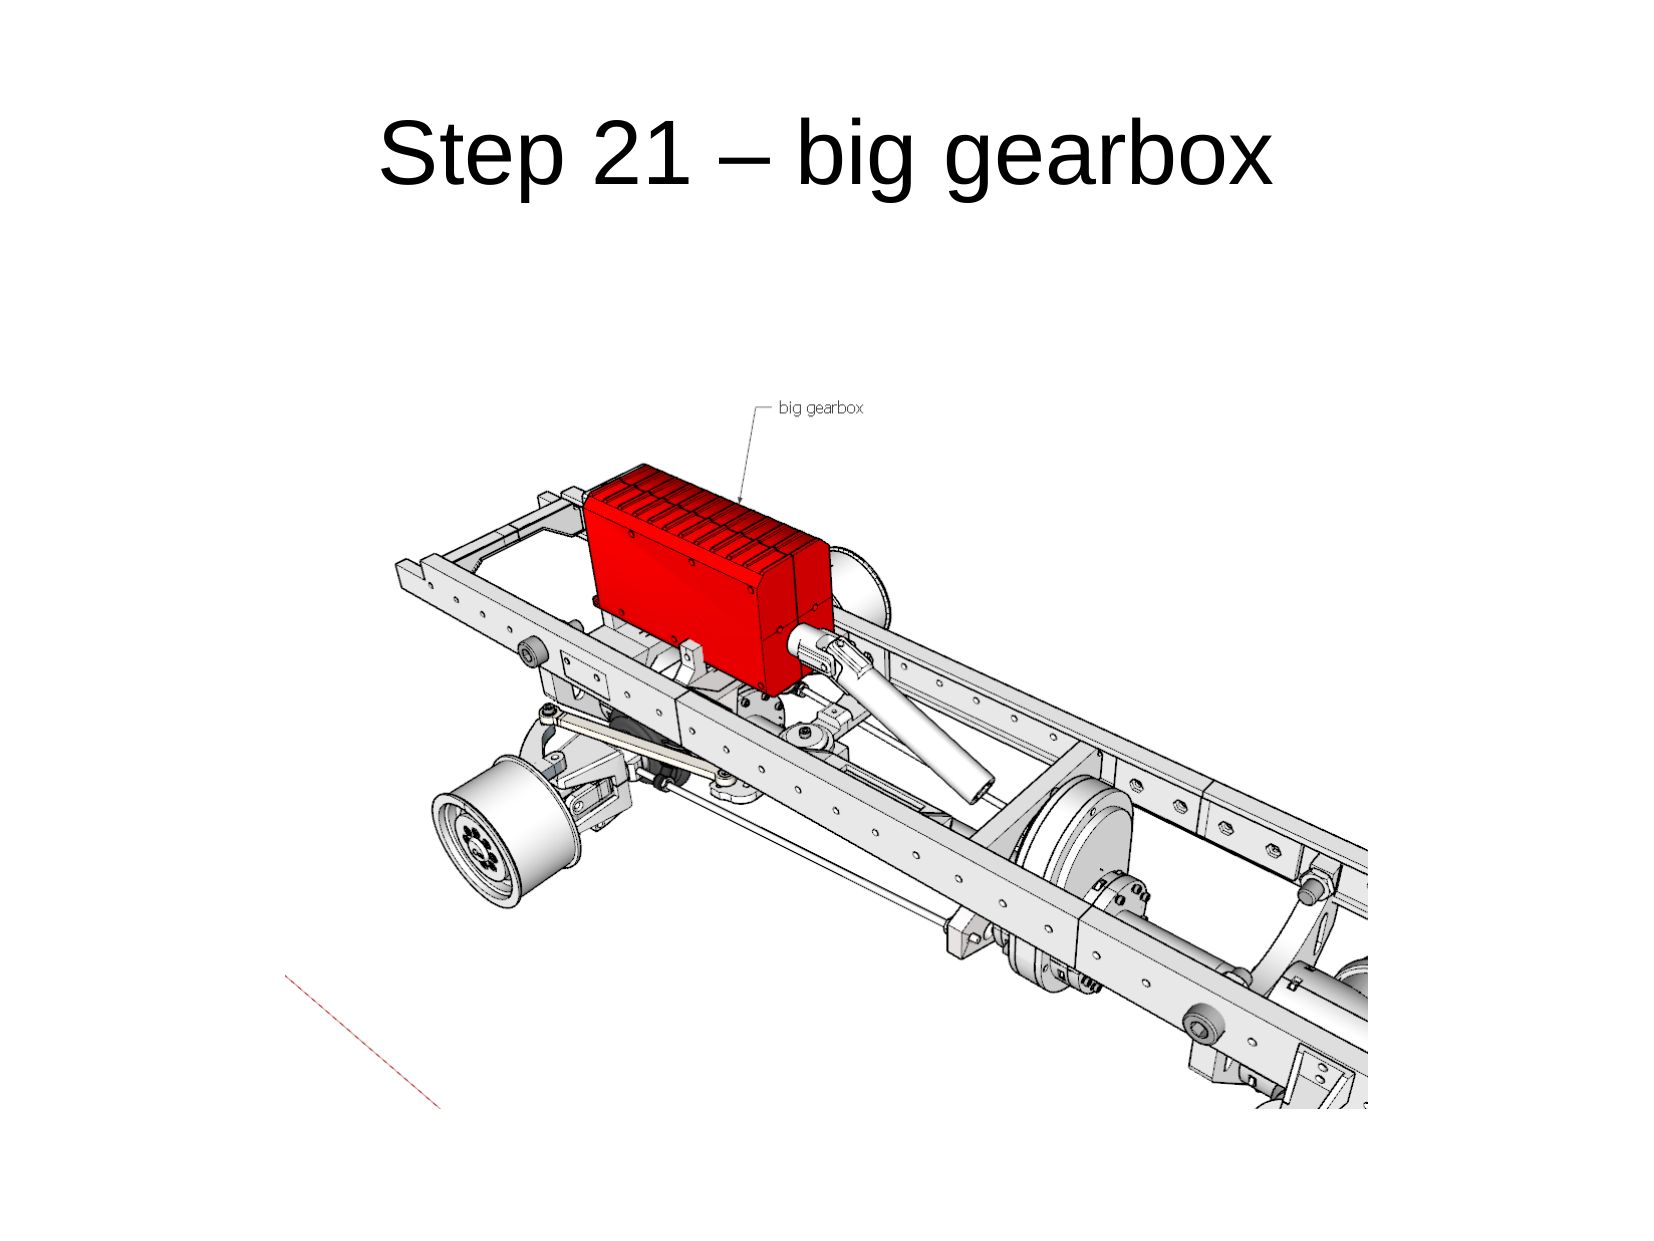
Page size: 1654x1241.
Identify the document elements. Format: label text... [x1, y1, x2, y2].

title Step 21 – big gearbox [82, 49, 1571, 257]
picture [285, 290, 1368, 1109]
